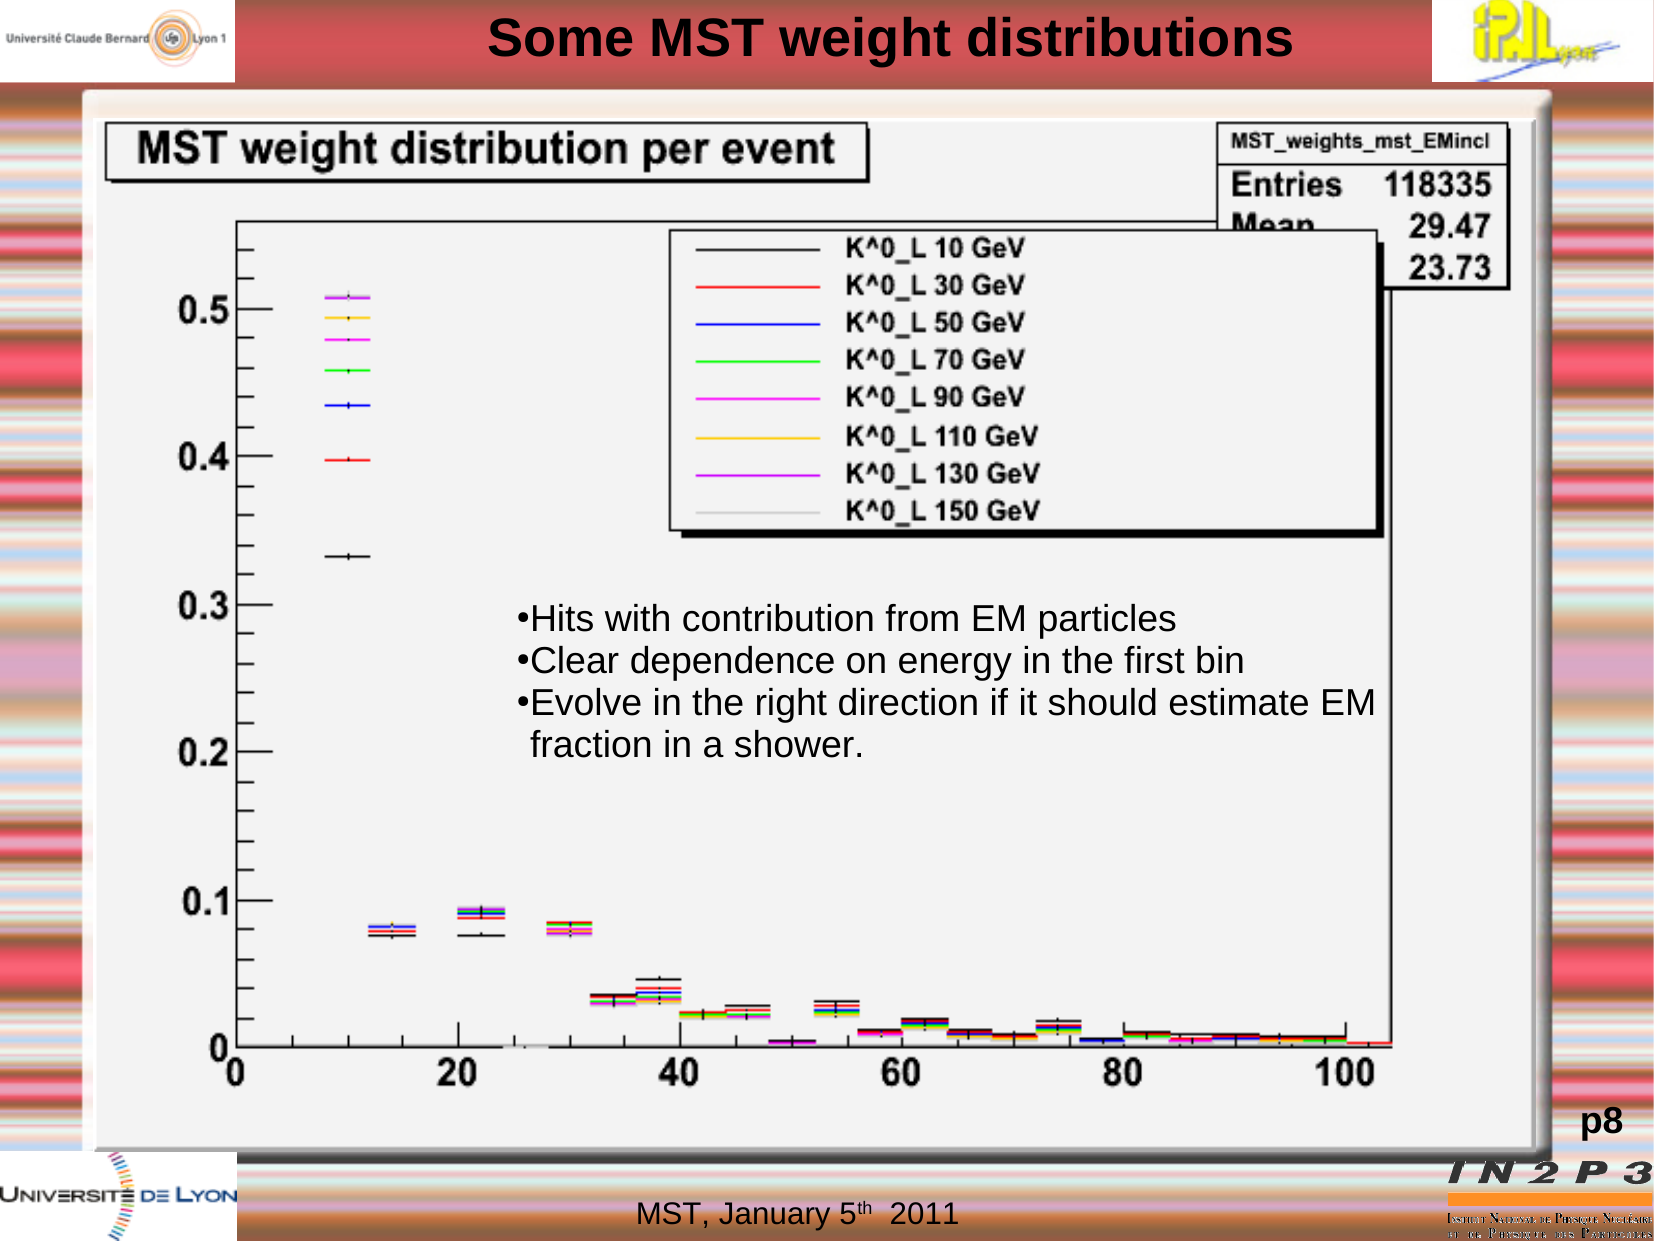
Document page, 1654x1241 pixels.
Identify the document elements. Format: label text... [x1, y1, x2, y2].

text_box Some MST weight distributions [472, 0, 1312, 89]
picture [0, 0, 1654, 1241]
text_box Hits with contribution from EM particles Clear dependence on energy in the first bin Evolve in the right direction if it should estimate EM fraction in a shower. [501, 590, 1403, 774]
